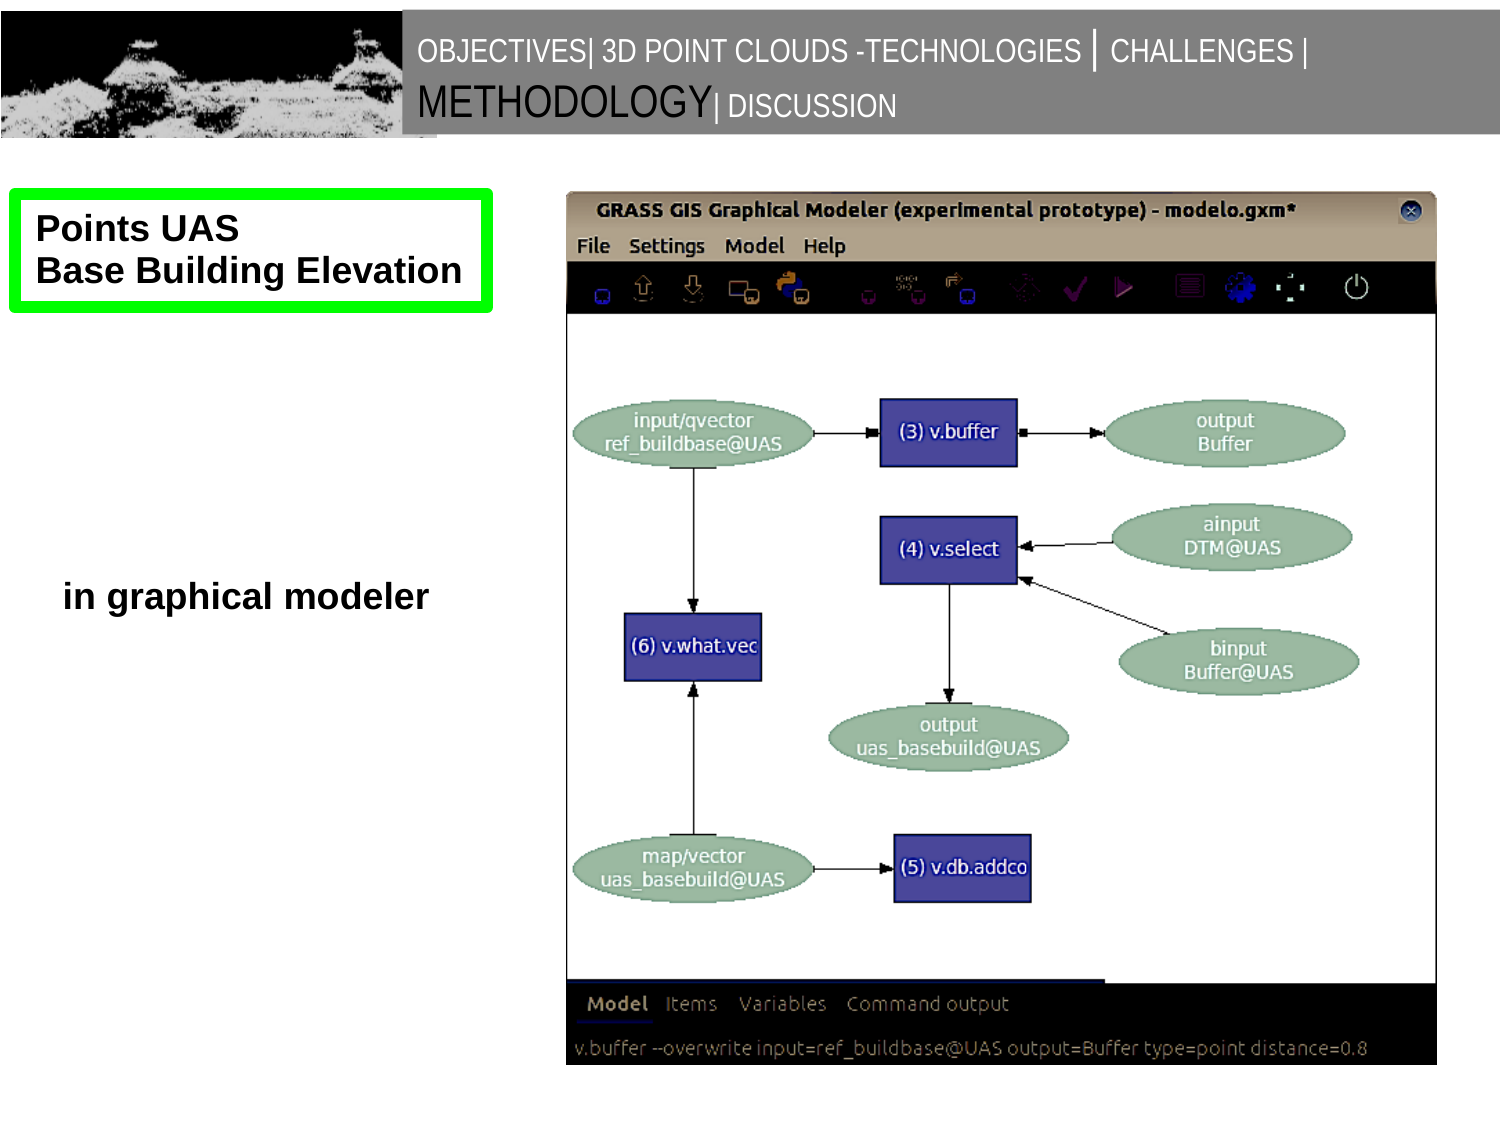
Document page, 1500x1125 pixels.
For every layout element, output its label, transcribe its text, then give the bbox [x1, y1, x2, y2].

picture [566, 191, 1437, 1065]
text_box Points UAS Base Building Elevation [15, 194, 488, 308]
text_box in graphical modeler [42, 562, 515, 668]
text_box OBJECTIVES| 3D POINT CLOUDS -TECHNOLOGIES | CHALLENGES | METHODOLOGY| DISCUSSION [402, 9, 1500, 135]
picture [1, 11, 437, 138]
